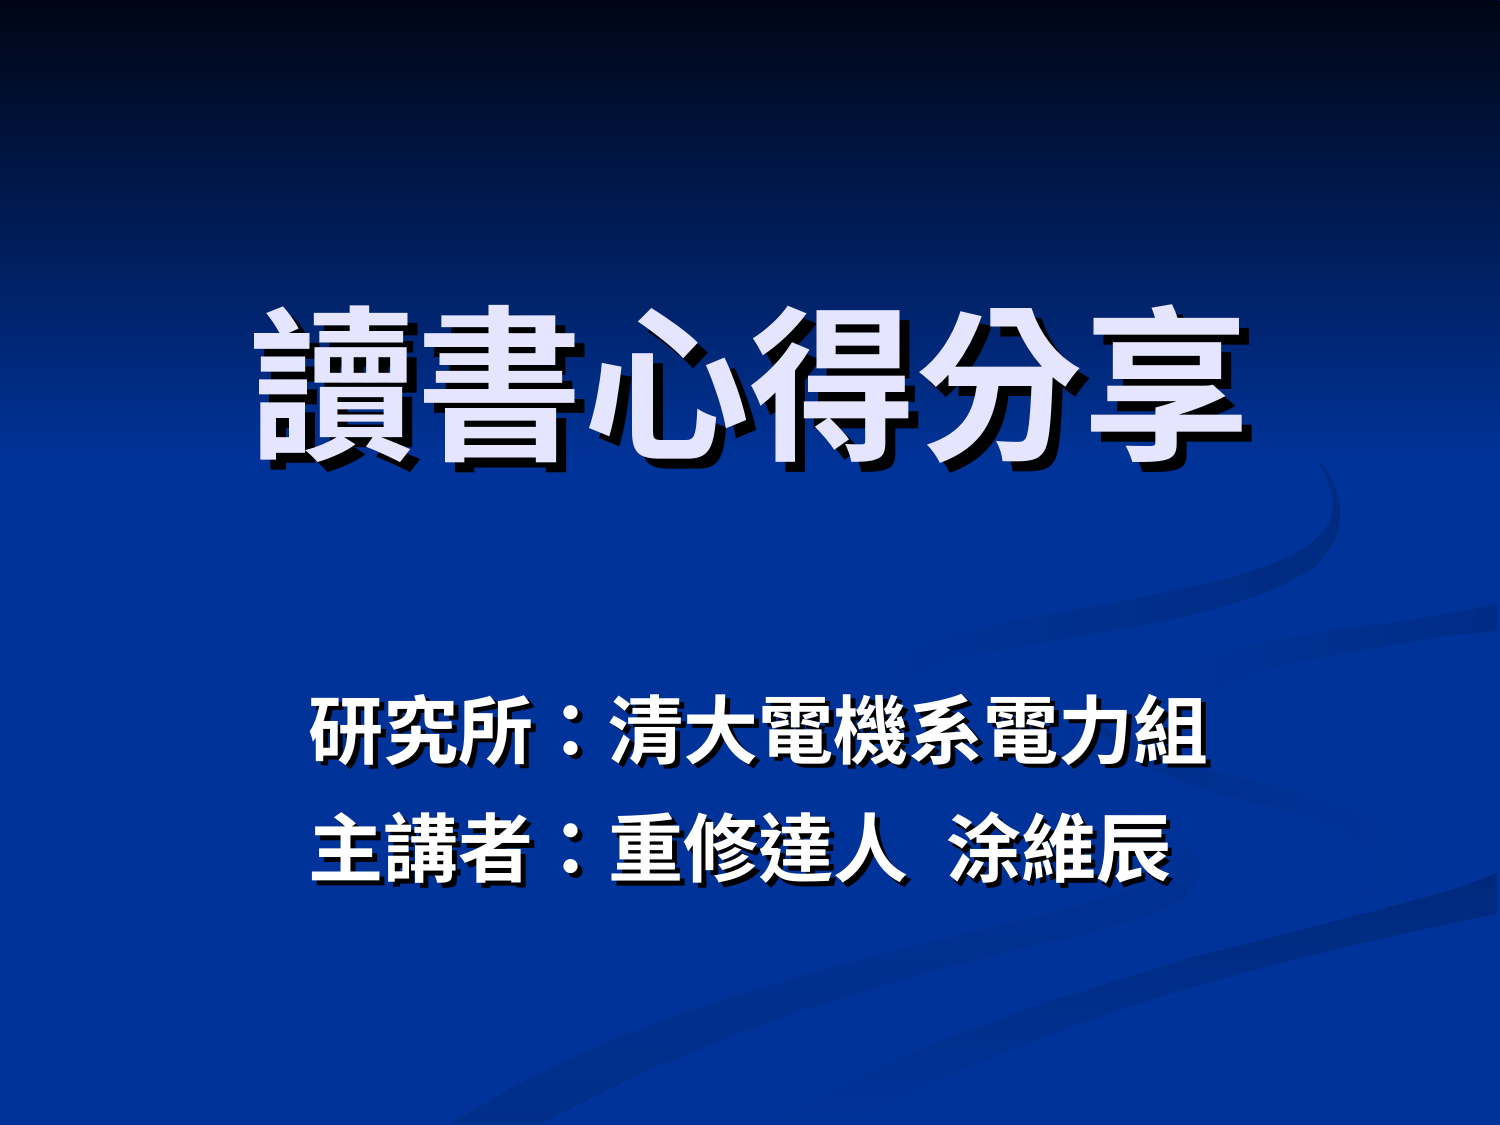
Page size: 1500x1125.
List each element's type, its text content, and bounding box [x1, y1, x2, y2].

text_box 研究所：清大電機系電力組 [301, 668, 1270, 775]
title 讀書心得分享 [112, 160, 1388, 600]
subtitle 主講者：重修達人 涂維辰 [301, 786, 1459, 1024]
